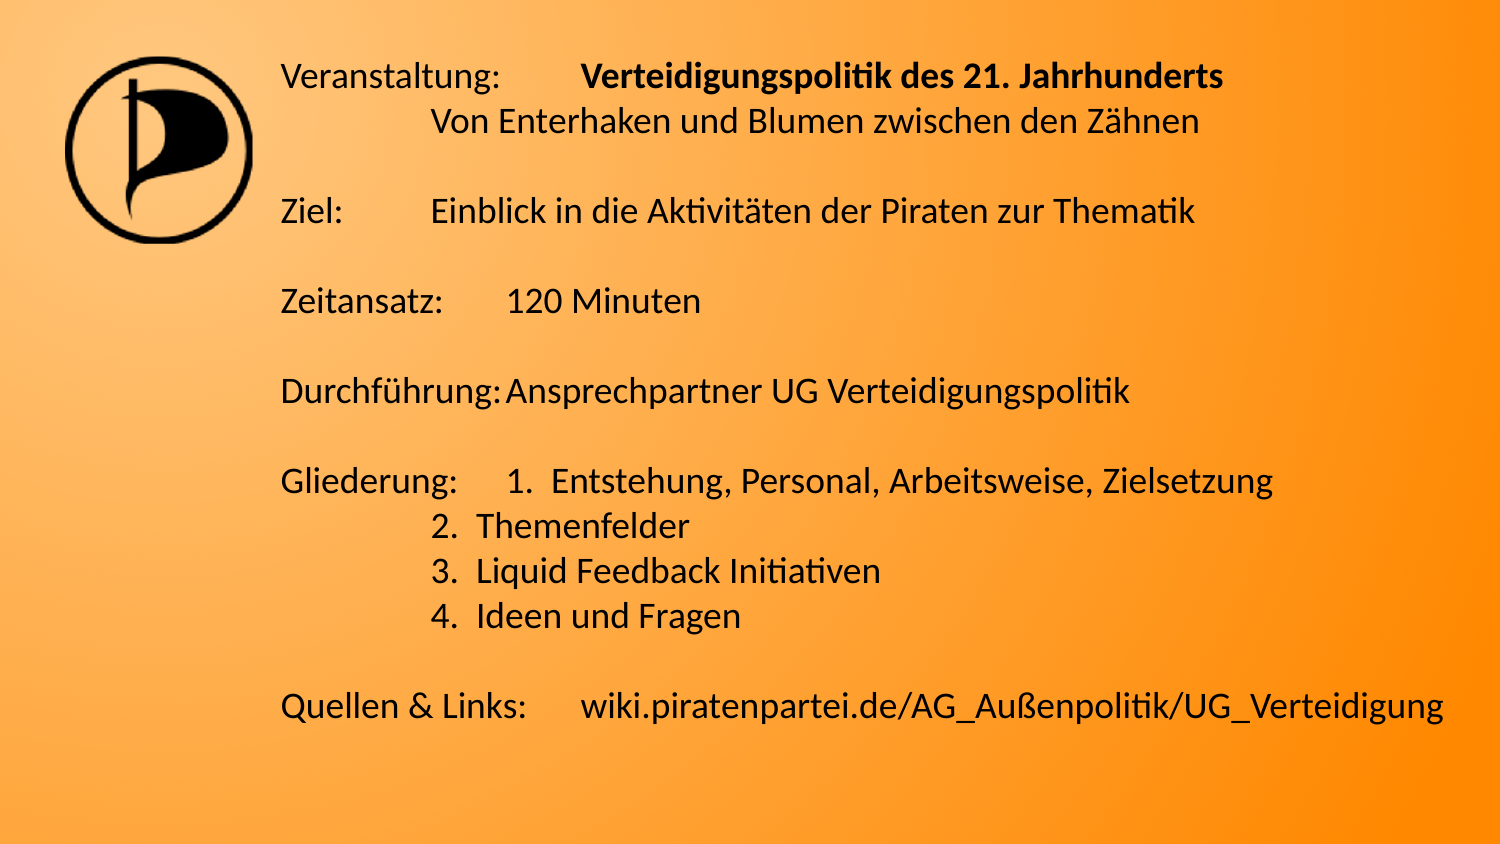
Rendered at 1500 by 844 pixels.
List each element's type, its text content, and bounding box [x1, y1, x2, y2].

picture [0, 0, 1500, 844]
text_box Veranstaltung: Verteidigungspolitik des 21. Jahrhunderts Von Enterhaken und Blumen zwischen den Zähnen Ziel: Einblick in die Aktivitäten der Piraten zur Thematik Zeitansatz: 120 Minuten Durchführung: Ansprechpartner UG Verteidigungspolitik Gliederung: 1. Entstehung, Personal, Arbeitsweise, Zielsetzung 2. Themenfelder 3. Liquid Feedback Initiativen 4. Ideen und Fragen Quellen & Links: wiki.piratenpartei.de/AG_Außenpolitik/UG_Verteidigung [265, 43, 1500, 844]
